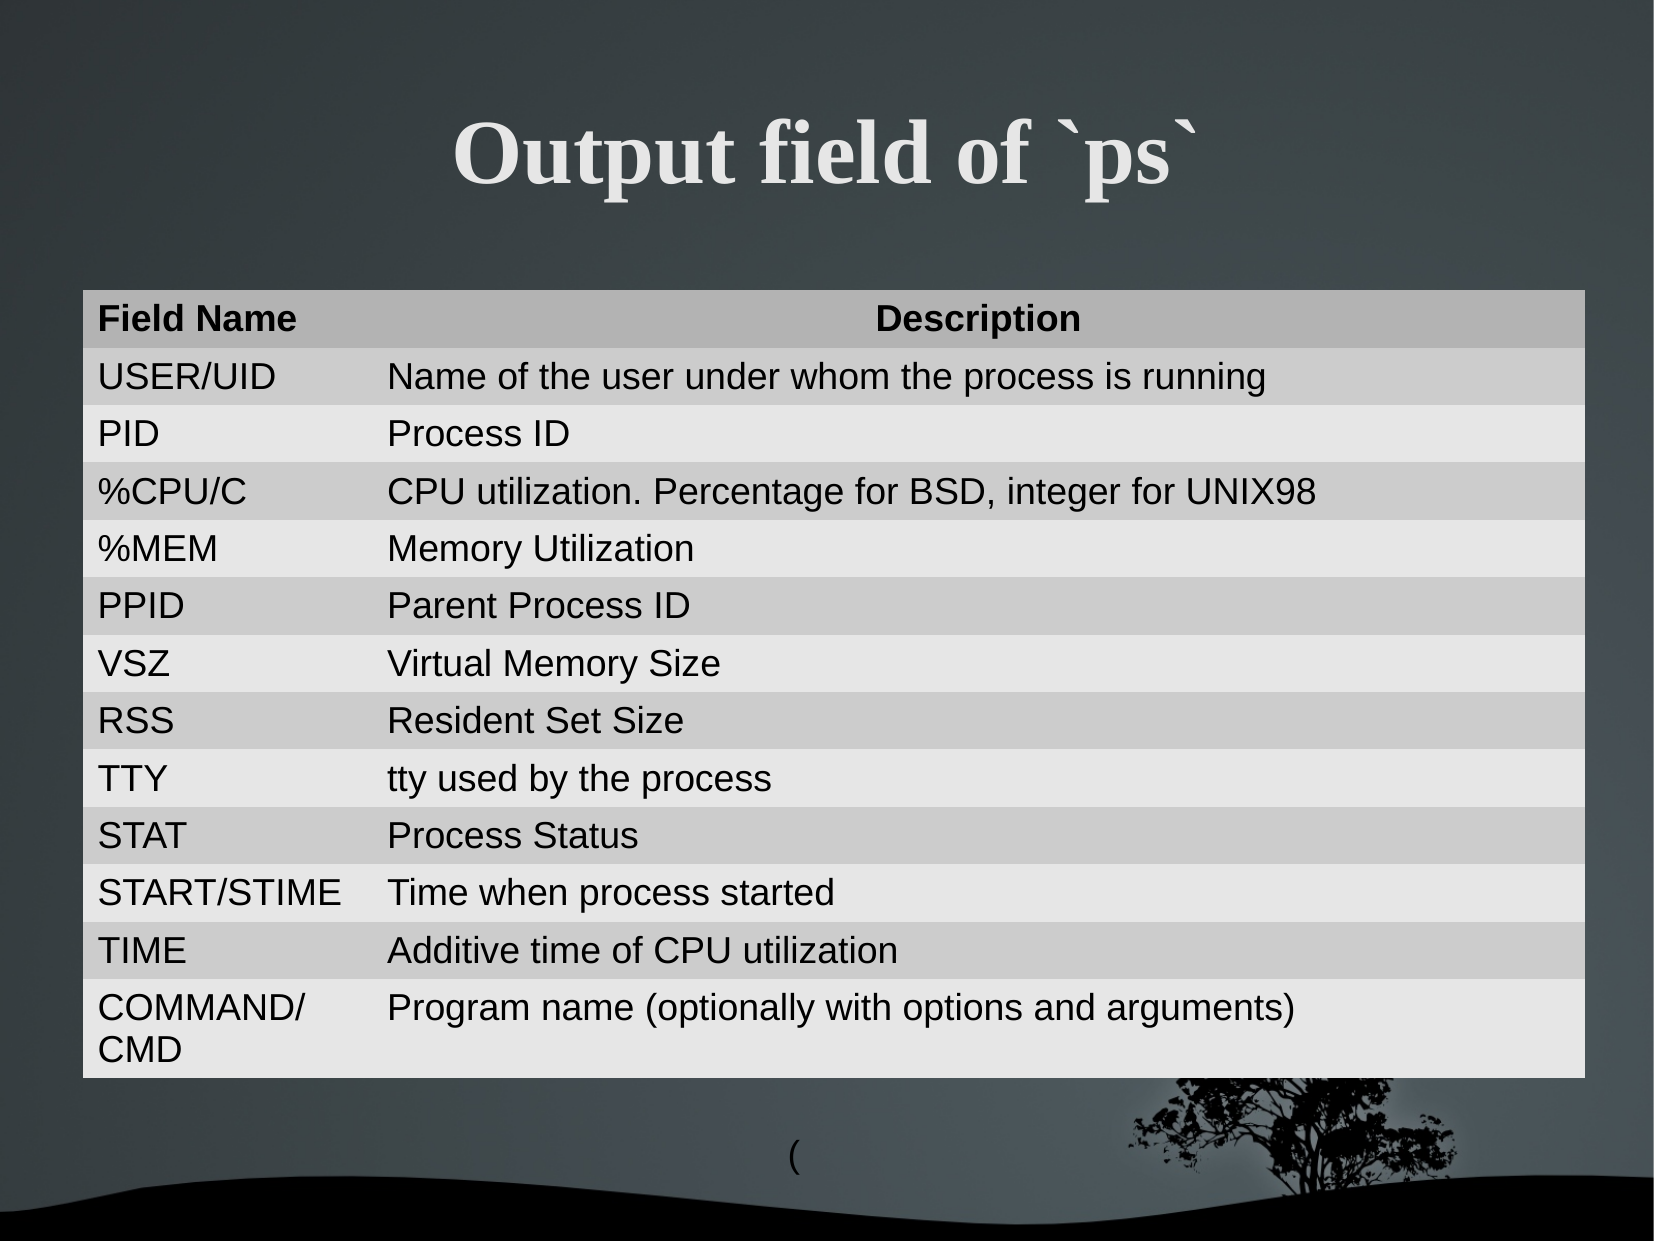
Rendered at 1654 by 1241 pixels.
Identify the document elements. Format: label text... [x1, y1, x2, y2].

table_cell COMMAND/ CMD [83, 979, 372, 1078]
table_cell PPID [83, 577, 372, 635]
table_cell Additive time of CPU utilization [372, 922, 1585, 979]
table_cell Time when process started [372, 864, 1585, 922]
picture [0, 0, 1654, 1241]
title Output field of `ps` [82, 49, 1572, 257]
table_cell Parent Process ID [372, 577, 1585, 635]
text_box ( [772, 1125, 815, 1183]
table_cell Process Status [372, 807, 1585, 864]
table_cell %CPU/C [83, 462, 372, 520]
table_cell PID [83, 405, 372, 462]
table_cell RSS [83, 692, 372, 749]
table_cell STAT [83, 807, 372, 864]
table_cell tty used by the process [372, 749, 1585, 807]
table_cell Program name (optionally with options and arguments) [372, 979, 1585, 1078]
table_cell Virtual Memory Size [372, 635, 1585, 692]
table_cell %MEM [83, 520, 372, 577]
table_header Description [372, 290, 1585, 348]
table_cell TIME [83, 922, 372, 979]
table_cell Process ID [372, 405, 1585, 462]
table_cell Name of the user under whom the process is running [372, 348, 1585, 405]
table_cell CPU utilization. Percentage for BSD, integer for UNIX98 [372, 462, 1585, 520]
table_cell Resident Set Size [372, 692, 1585, 749]
table_cell Memory Utilization [372, 520, 1585, 577]
table_header Field Name [83, 290, 372, 348]
table_cell START/STIME [83, 864, 372, 922]
table_cell VSZ [83, 635, 372, 692]
table_cell TTY [83, 749, 372, 807]
table_cell USER/UID [83, 348, 372, 405]
